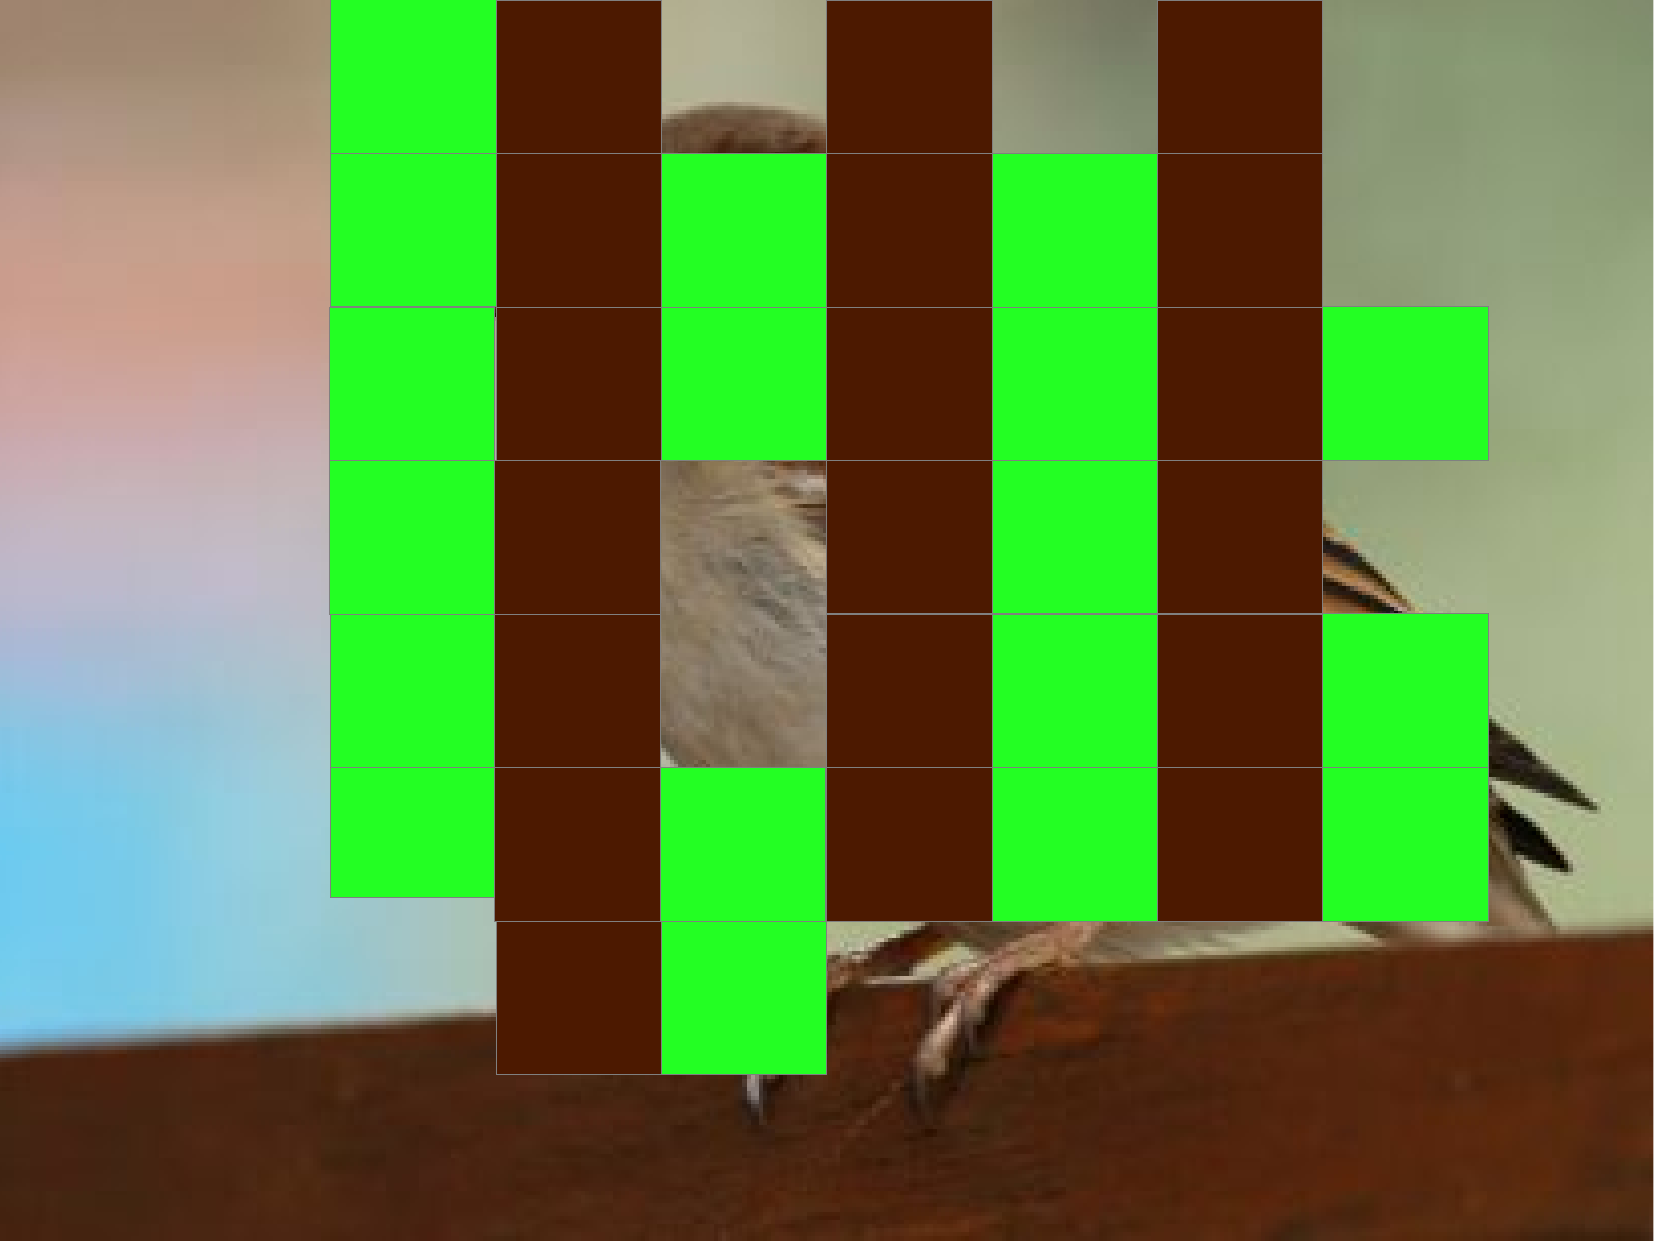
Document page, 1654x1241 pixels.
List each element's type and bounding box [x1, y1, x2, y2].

picture [662, 0, 826, 153]
picture [0, 0, 1654, 1241]
picture [661, 461, 826, 767]
picture [993, 0, 1157, 153]
text_box [329, 0, 1489, 1075]
